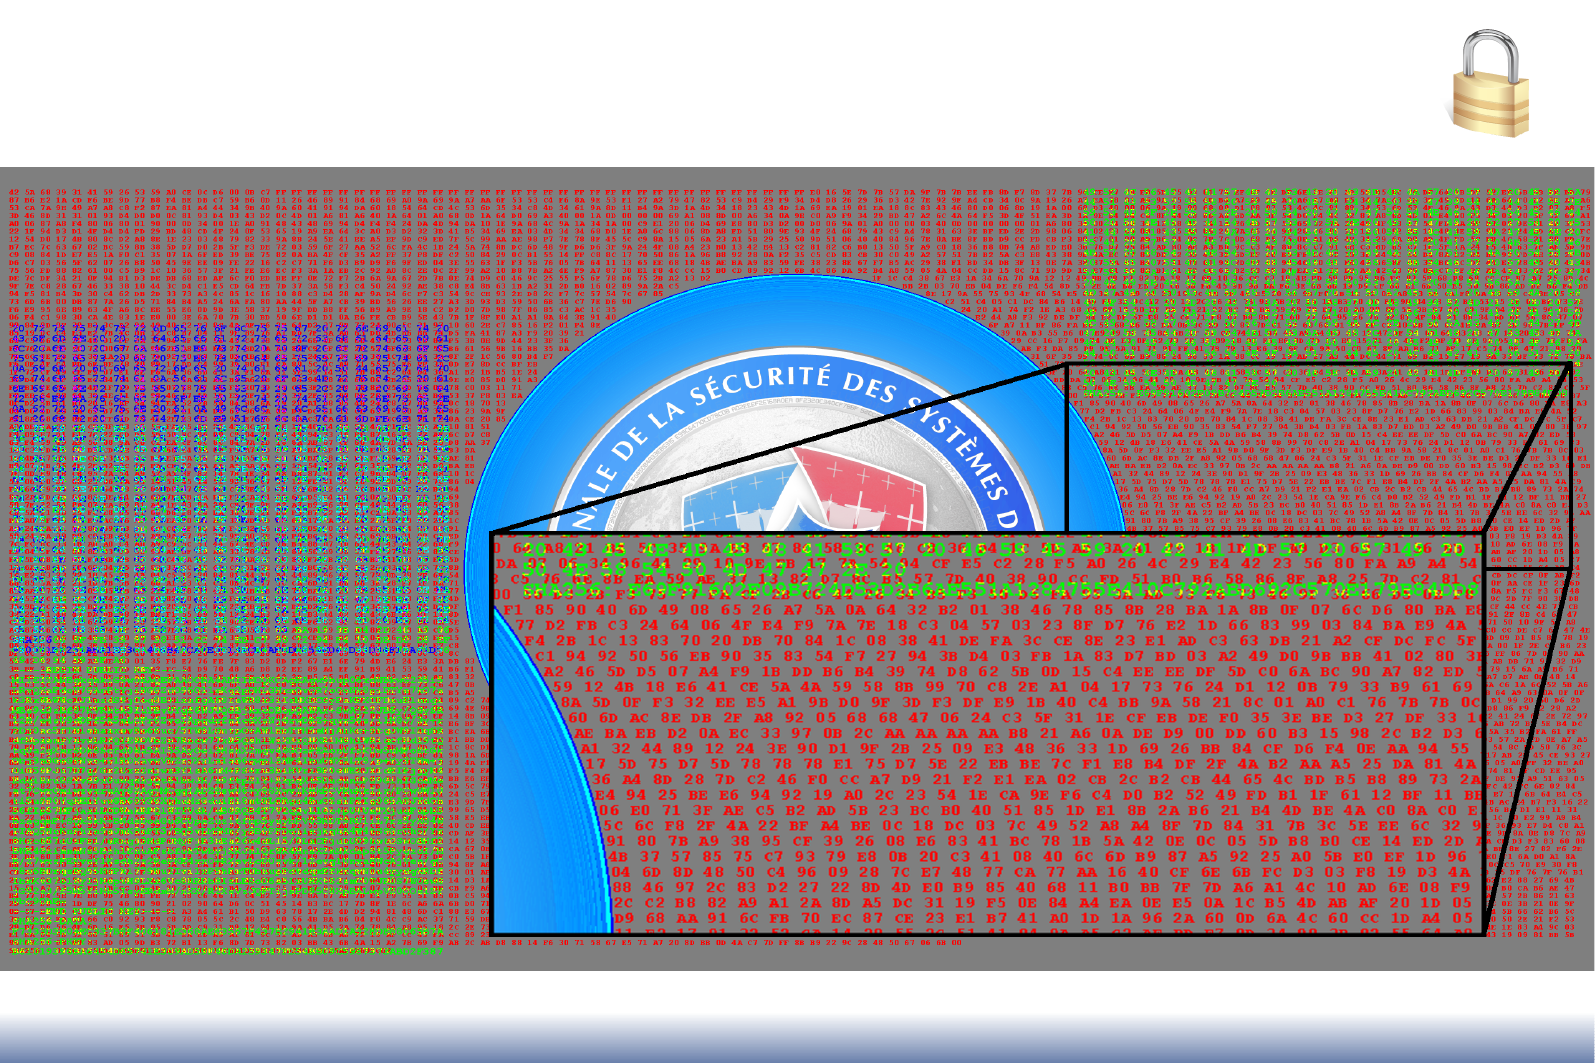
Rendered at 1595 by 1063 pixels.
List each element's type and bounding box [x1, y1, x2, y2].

picture [0, 167, 1595, 971]
picture [1423, 25, 1555, 142]
